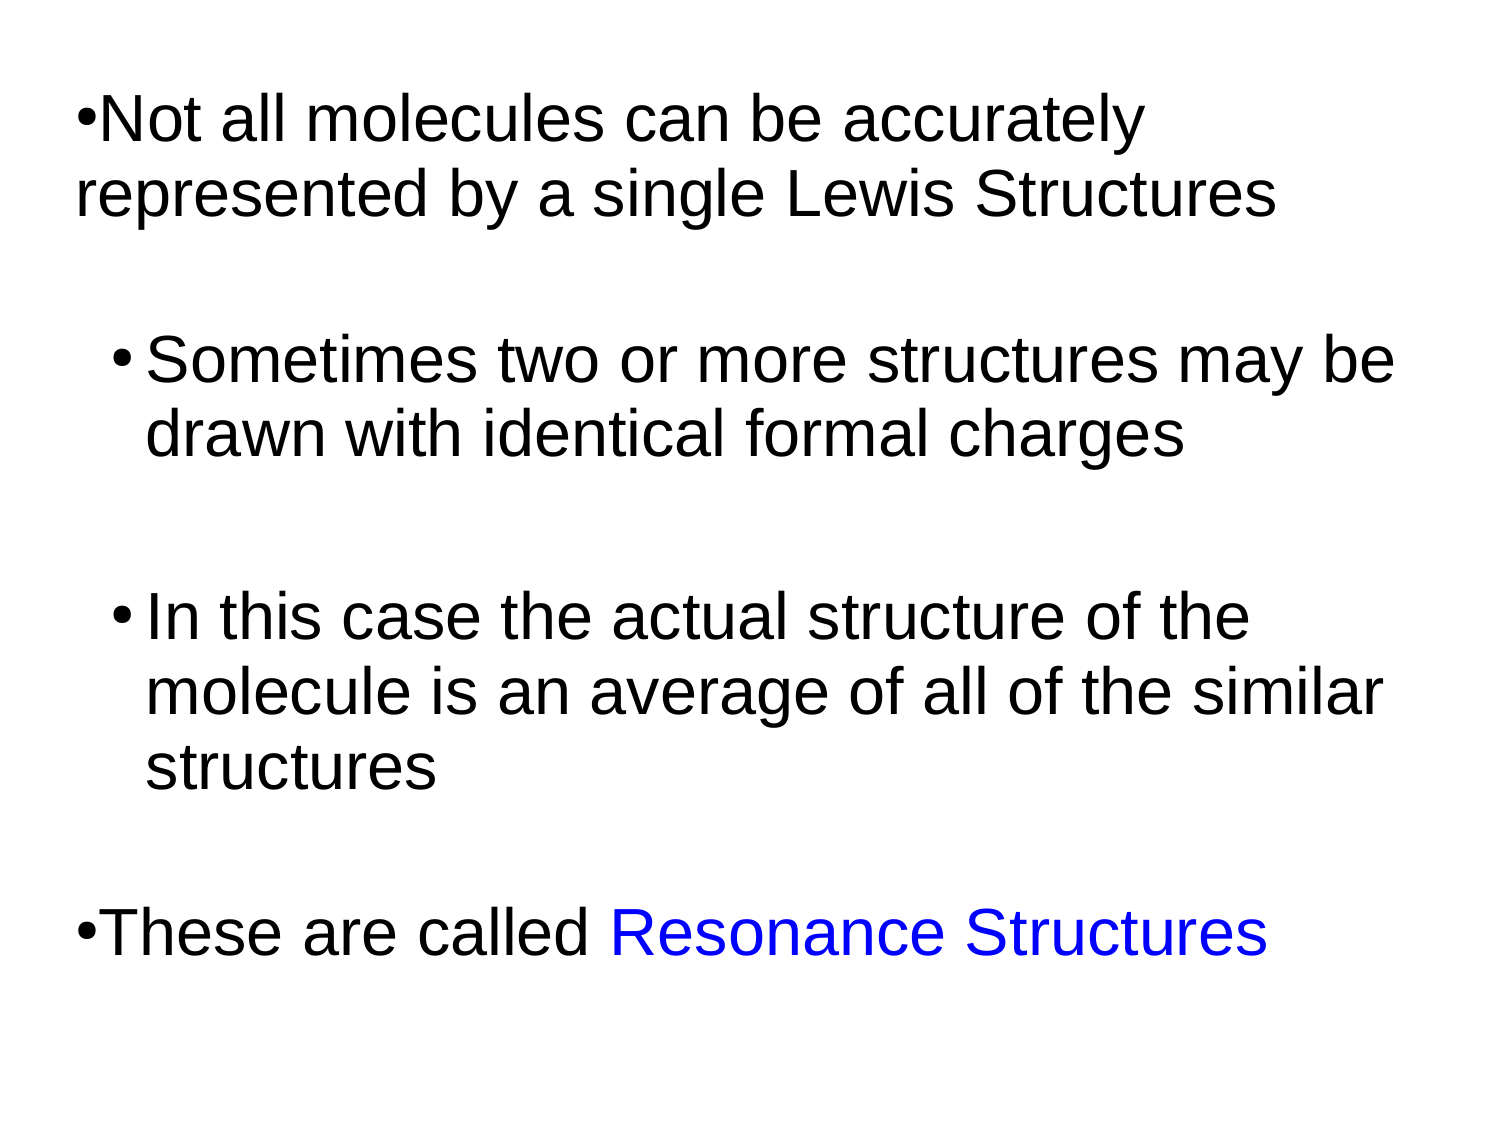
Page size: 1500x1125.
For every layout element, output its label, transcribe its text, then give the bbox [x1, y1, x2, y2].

subtitle Not all molecules can be accurately represented by a single Lewis Structures Sometimes two or more structures may be drawn with identical formal charges In this case the actual structure of the molecule is an average of all of the similar structures These are called Resonance Structures [75, 44, 1425, 1006]
